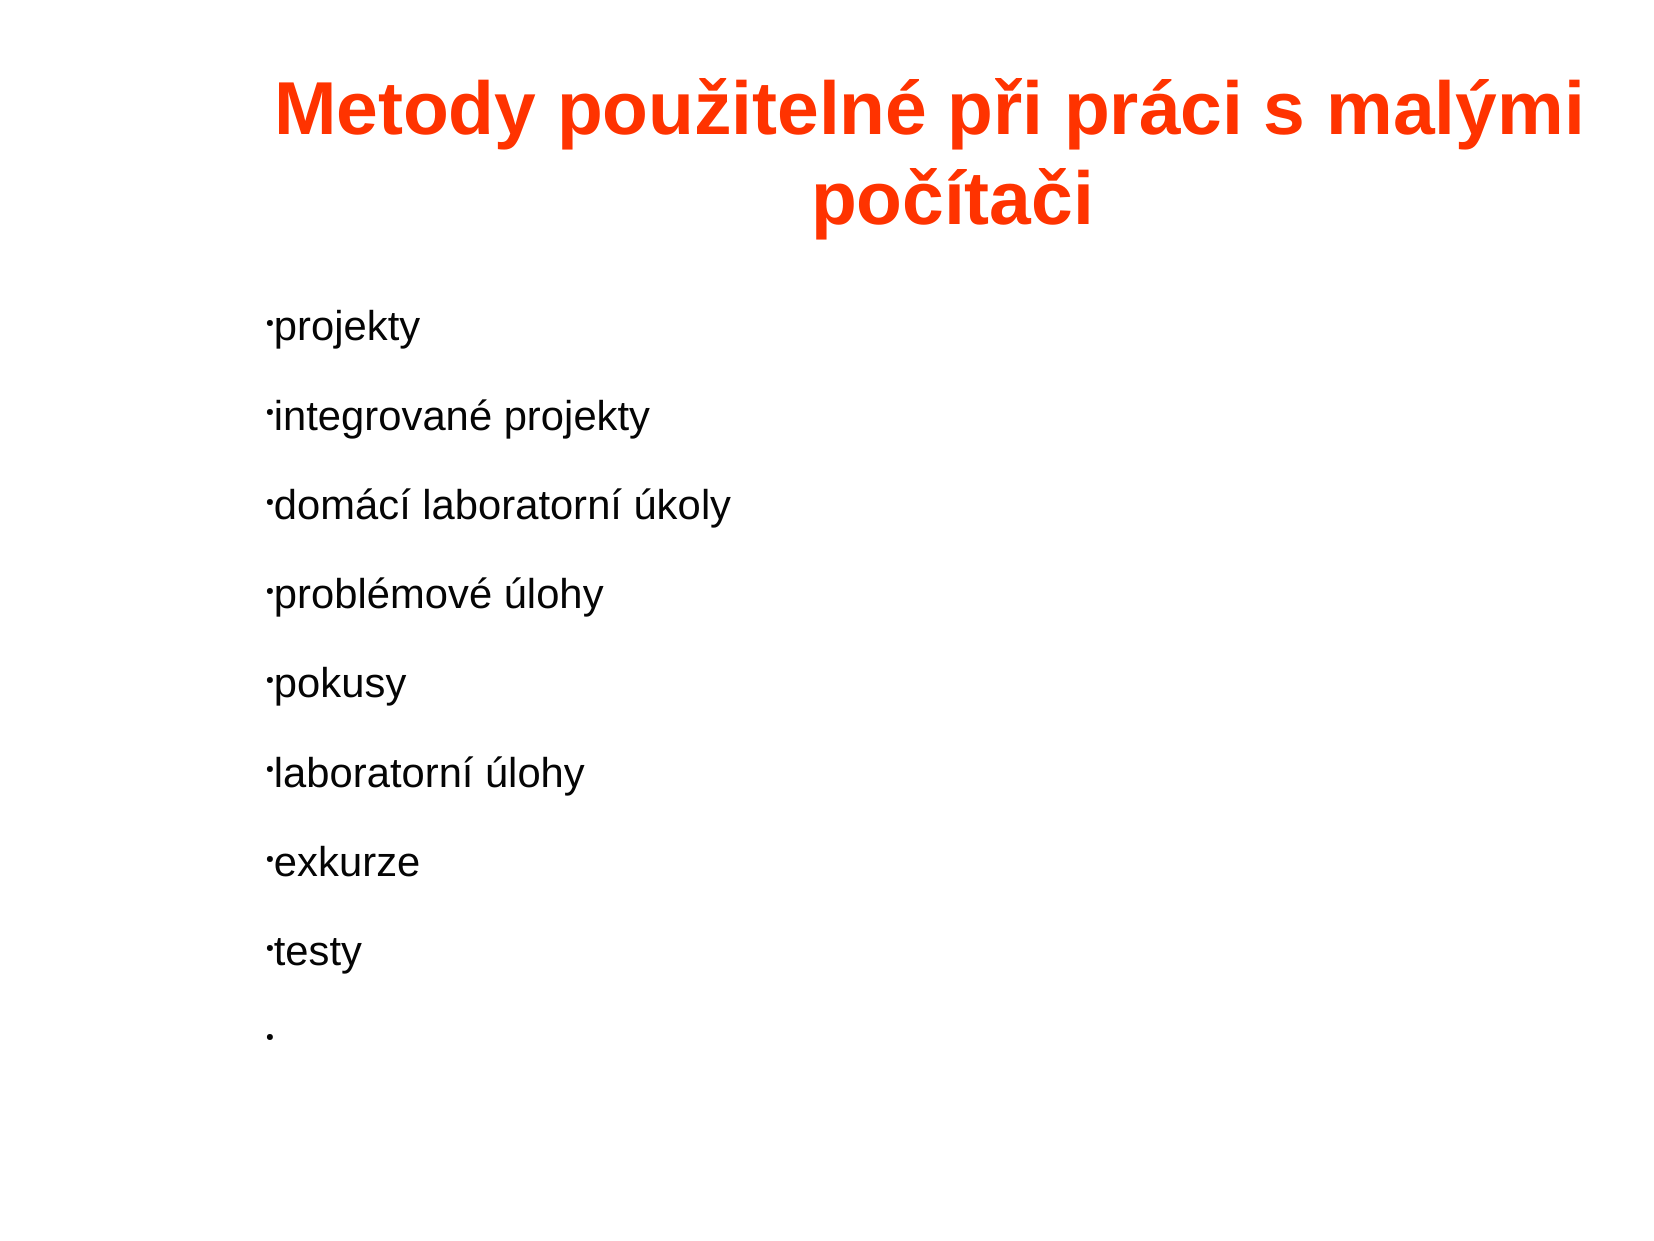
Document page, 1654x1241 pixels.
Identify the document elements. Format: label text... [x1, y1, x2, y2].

list projekty integrované projekty domácí laboratorní úkoly problémové úlohy pokusy laboratorní úlohy exkurze testy [265, 299, 1595, 1019]
title Metody použitelné při práci s malými počítači [265, 58, 1595, 241]
